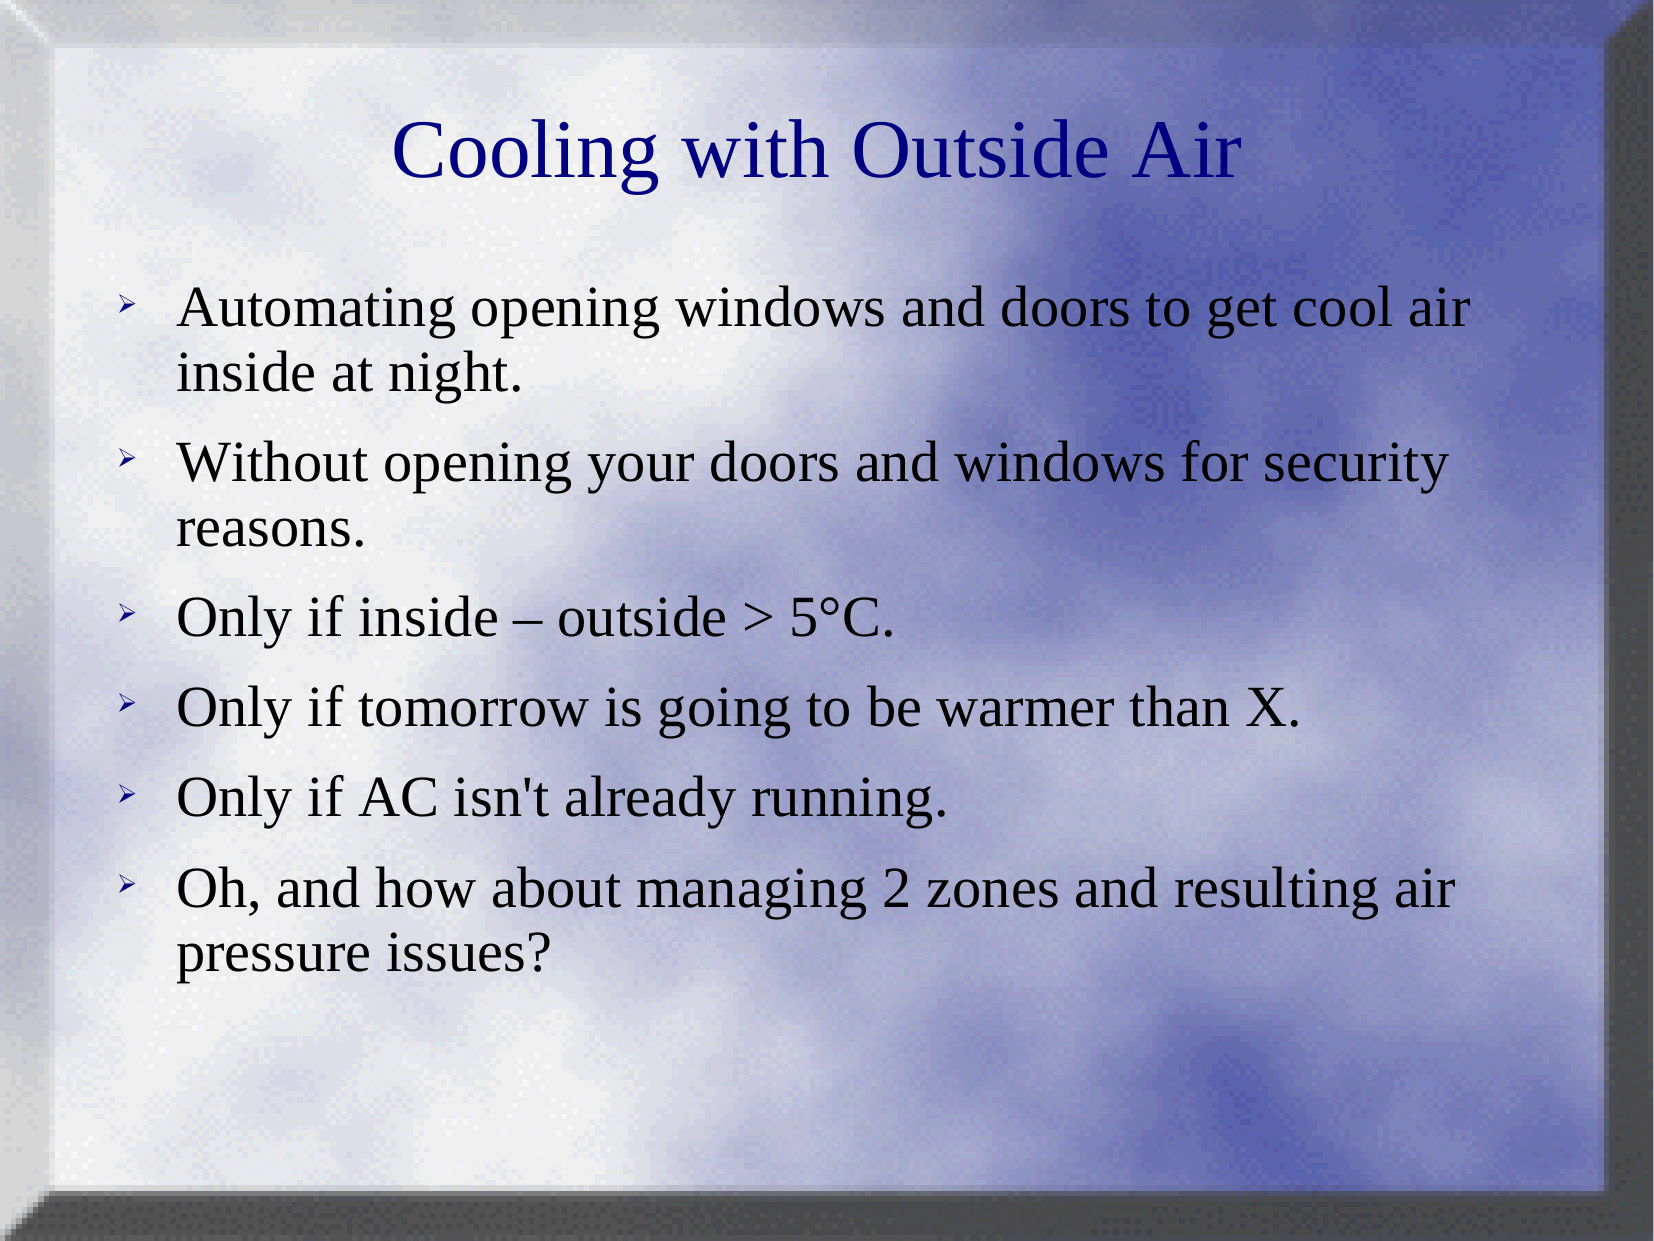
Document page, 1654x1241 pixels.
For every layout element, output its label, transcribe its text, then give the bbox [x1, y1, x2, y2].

list Automating opening windows and doors to get cool air inside at night. Without opening your doors and windows for security reasons. Only if inside – outside > 5°C. Only if tomorrow is going to be warmer than X. Only if AC isn't already running. Oh, and how about managing 2 zones and resulting air pressure issues? [116, 274, 1529, 1055]
picture [0, 0, 1654, 1241]
title Cooling with Outside Air [198, 96, 1437, 204]
